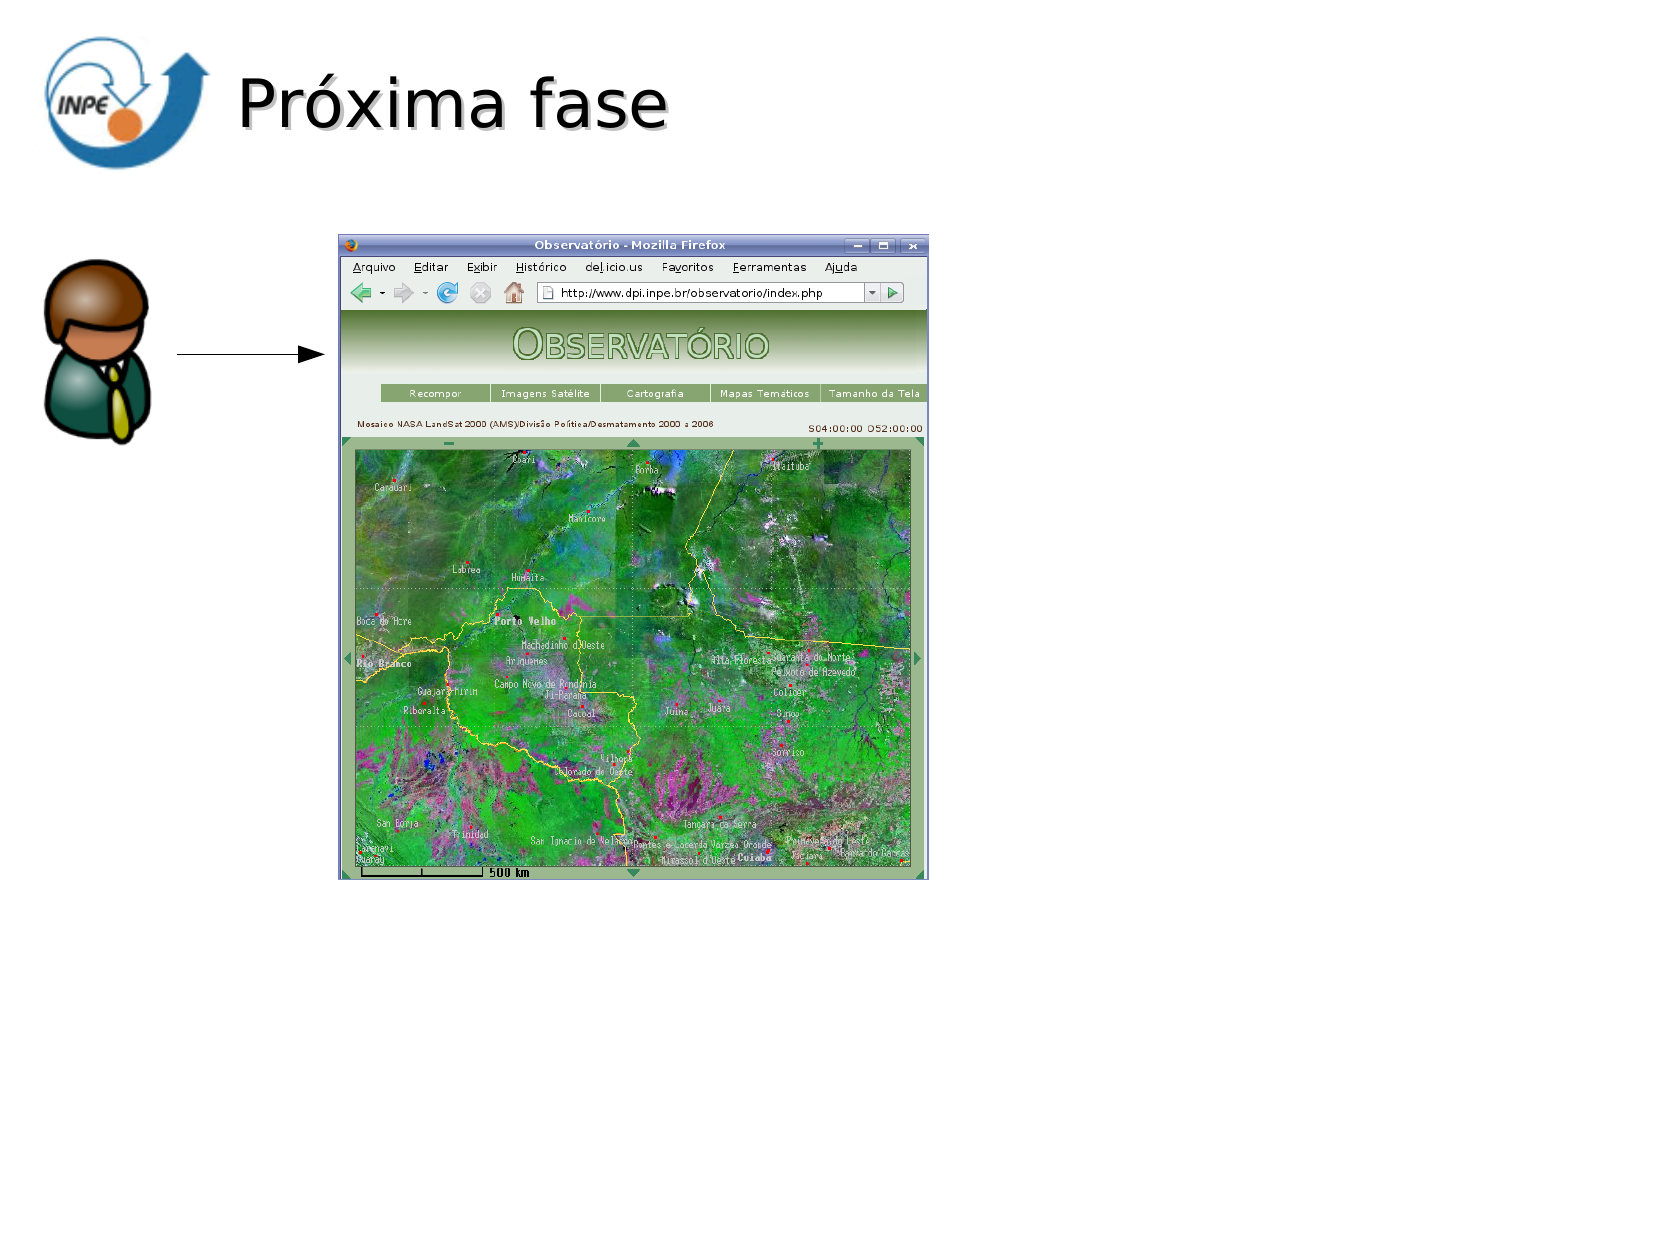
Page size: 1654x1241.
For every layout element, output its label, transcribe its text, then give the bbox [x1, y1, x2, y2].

picture [338, 234, 929, 880]
title Próxima fase [236, 25, 1447, 184]
picture [0, 253, 196, 449]
picture [35, 29, 220, 178]
